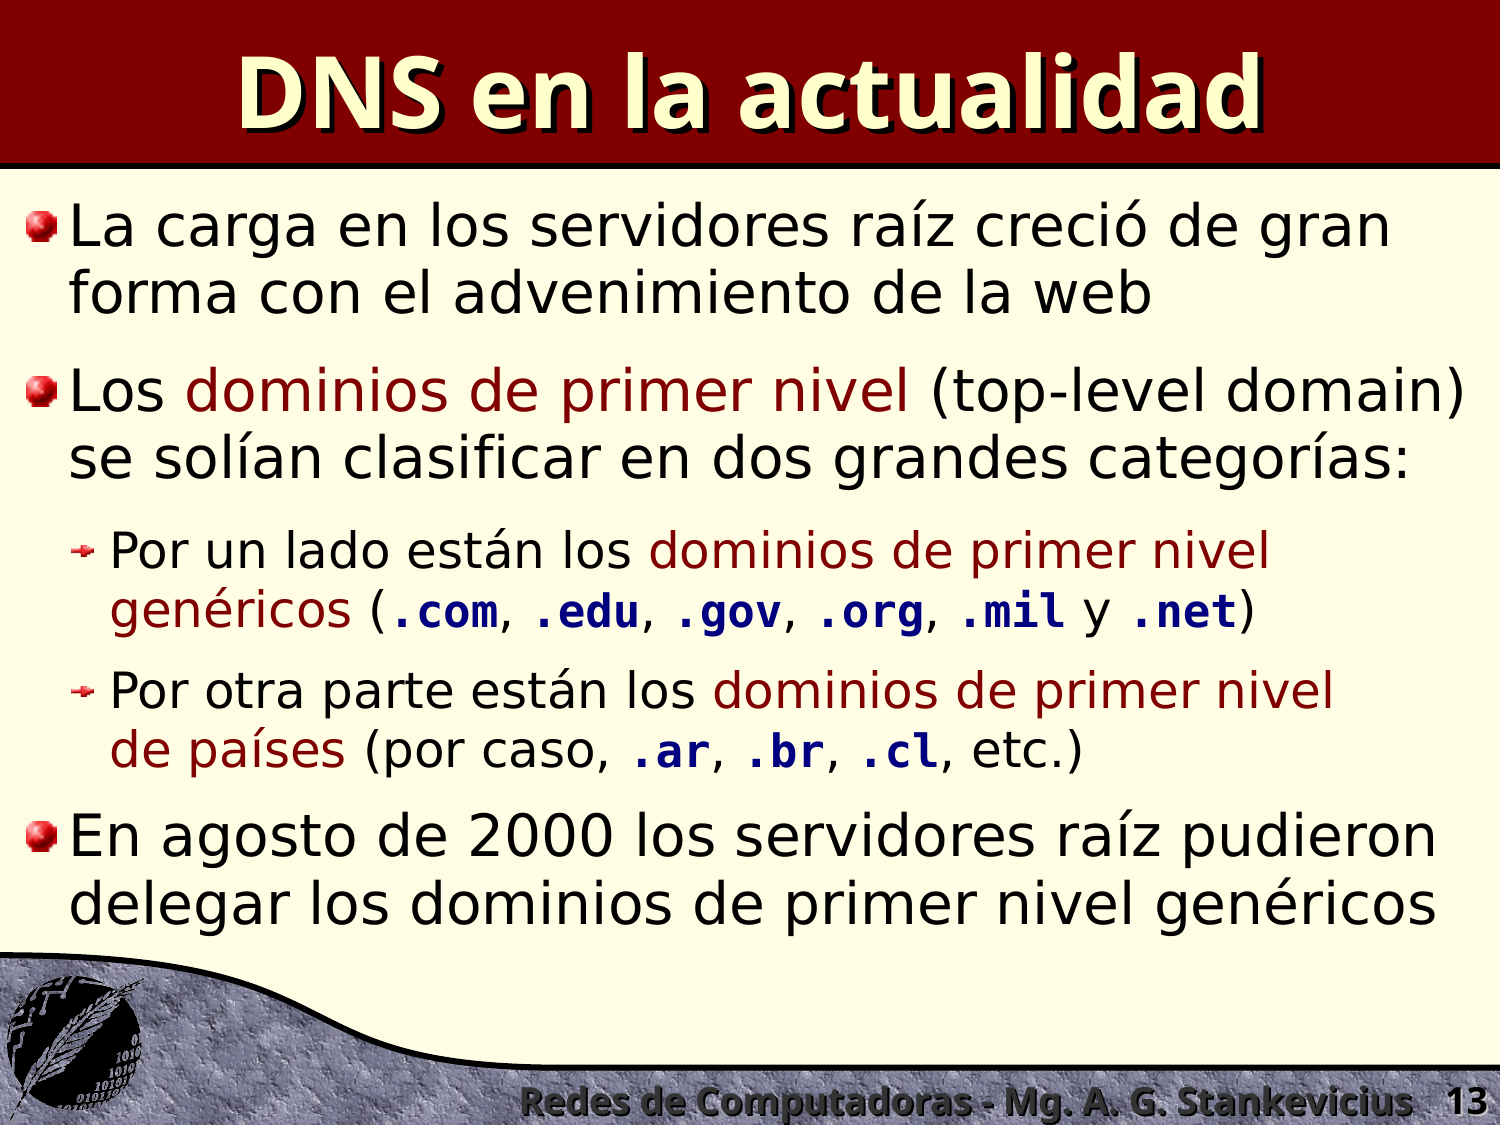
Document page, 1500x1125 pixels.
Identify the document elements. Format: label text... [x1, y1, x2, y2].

picture [1047, 1100, 1054, 1110]
picture [790, 1100, 795, 1110]
title DNS en la actualidad [15, 5, 1485, 160]
picture [0, 959, 1500, 1125]
list La carga en los servidores raíz creció de gran forma con el advenimiento de la web Los dominios de primer nivel (top-level domain) se solían clasificar en dos grandes categorías: Por un lado están los dominios de primer nivel genéricos (.com, .edu, .gov, .org, .mil y .net) Por otra parte están los dominios de primer nivel de países (por caso, .ar, .br, .cl, etc.) En agosto de 2000 los servidores raíz pudieron delegar los dominios de primer nivel genéricos [11, 192, 1486, 939]
